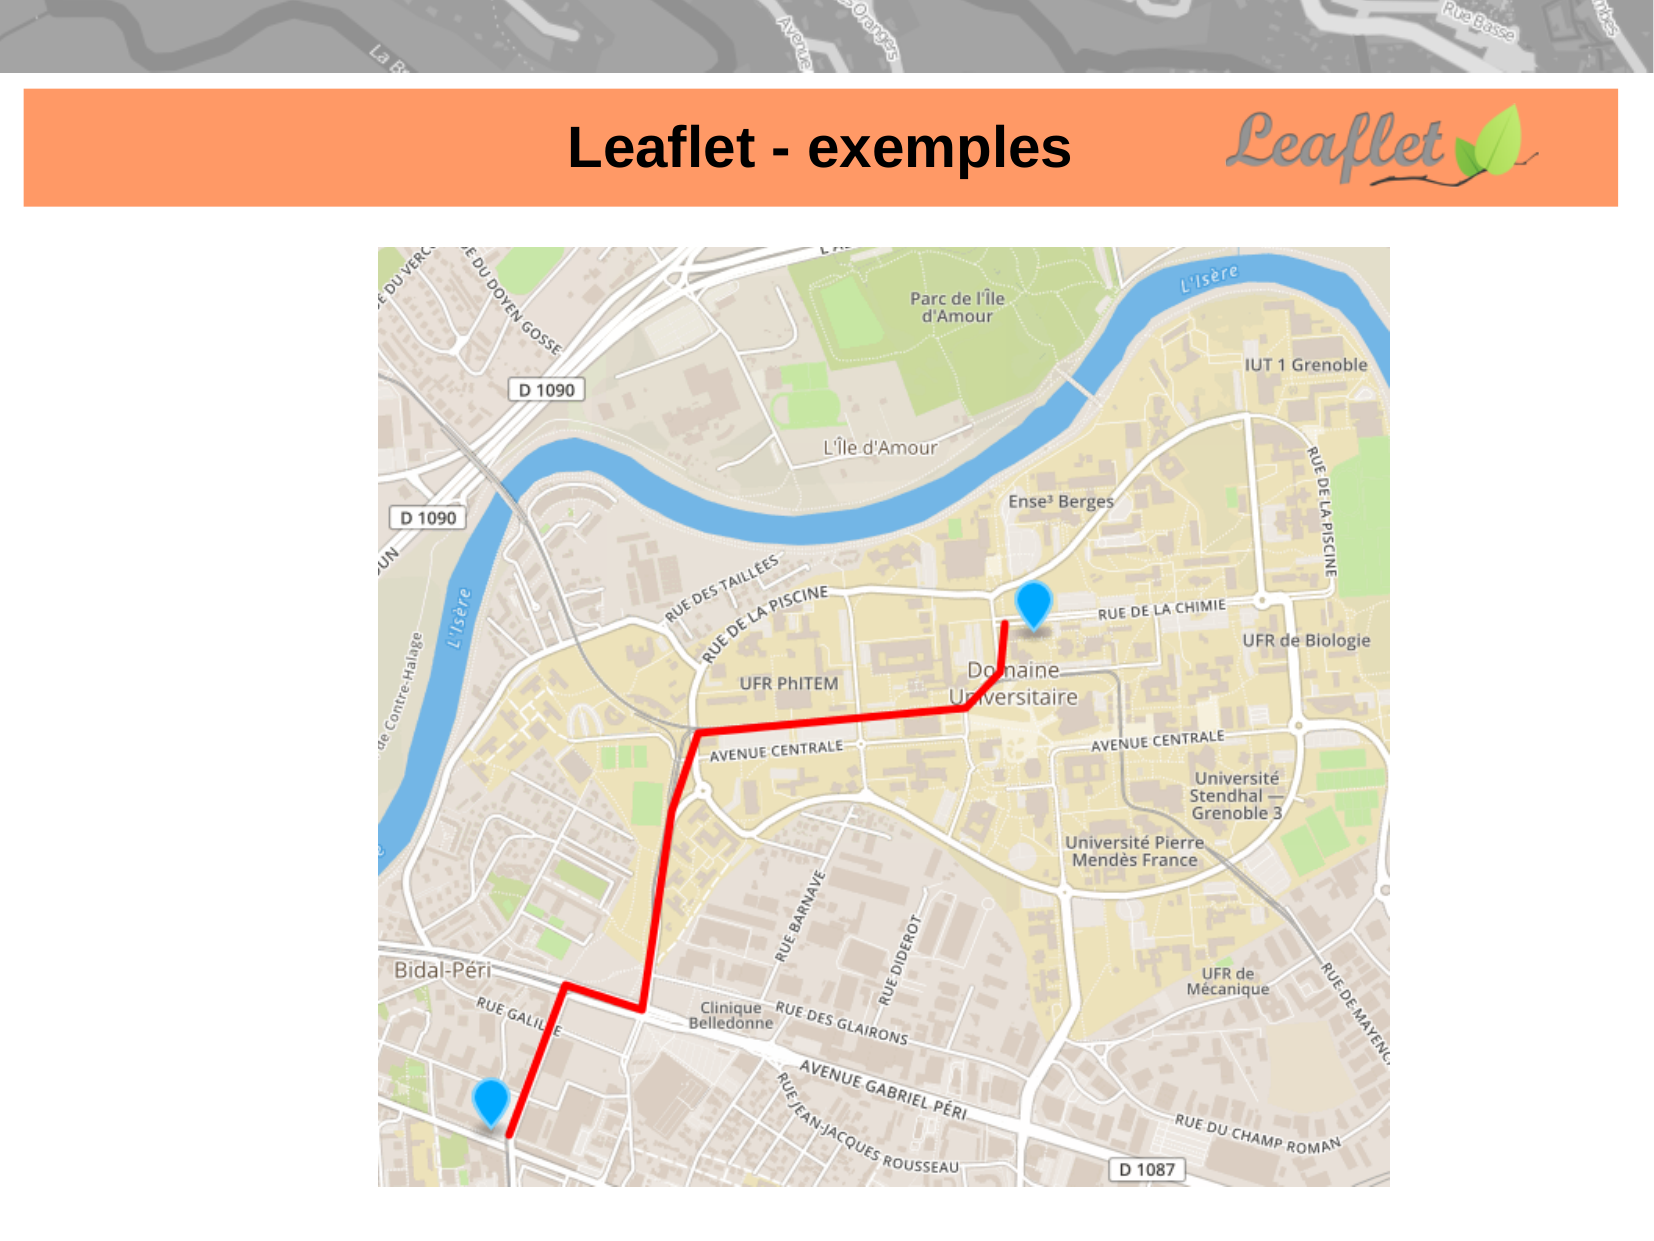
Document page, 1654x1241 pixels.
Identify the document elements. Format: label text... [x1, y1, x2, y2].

picture [0, 0, 1654, 73]
text_box Leaflet - exemples [23, 88, 1619, 207]
table_header [413, 12, 826, 77]
table_header [0, 12, 413, 77]
picture [378, 247, 1390, 1187]
table_header [826, 12, 1240, 77]
table_header [1240, 12, 1653, 77]
picture [1210, 88, 1555, 203]
